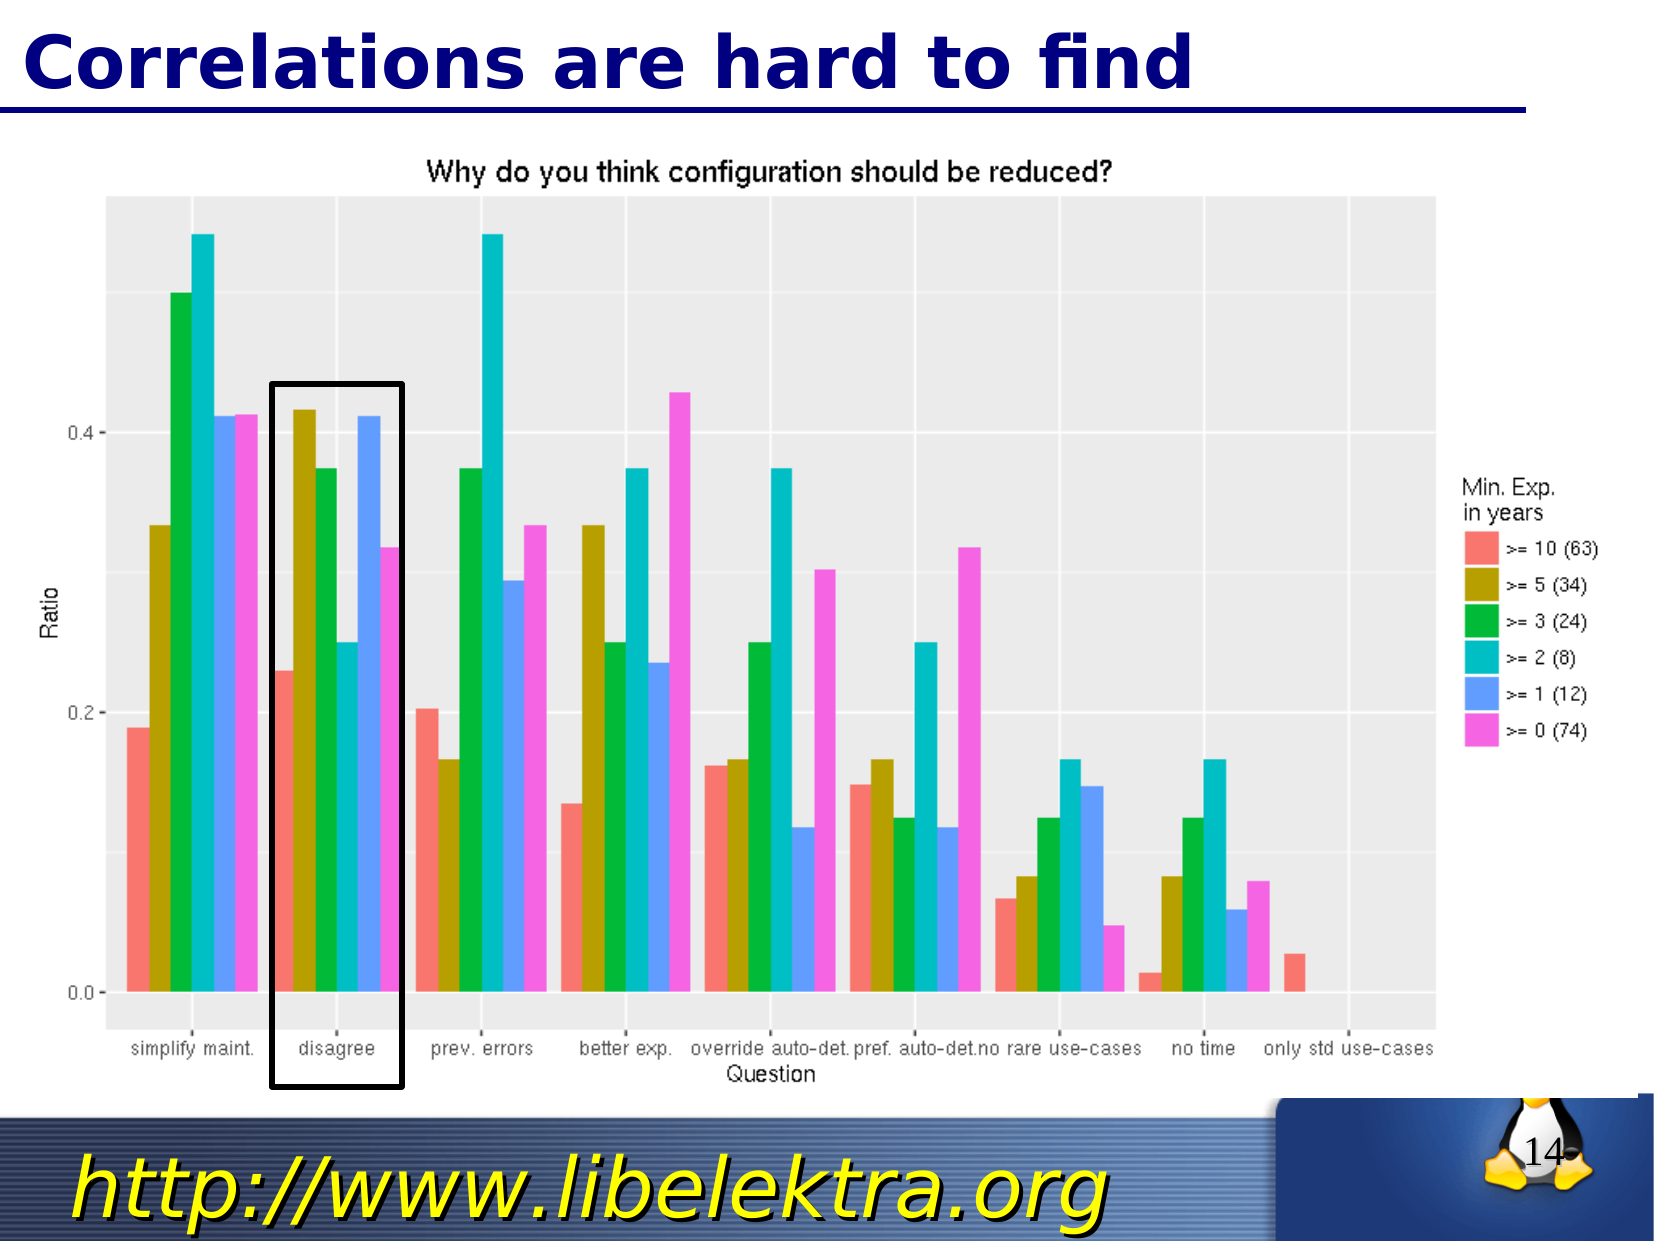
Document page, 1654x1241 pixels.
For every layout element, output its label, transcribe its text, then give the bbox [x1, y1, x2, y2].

text_box Correlations are hard to find [22, 14, 1611, 111]
text_box <Foliennummer> [1272, 1122, 1566, 1178]
picture [0, 149, 1654, 1241]
